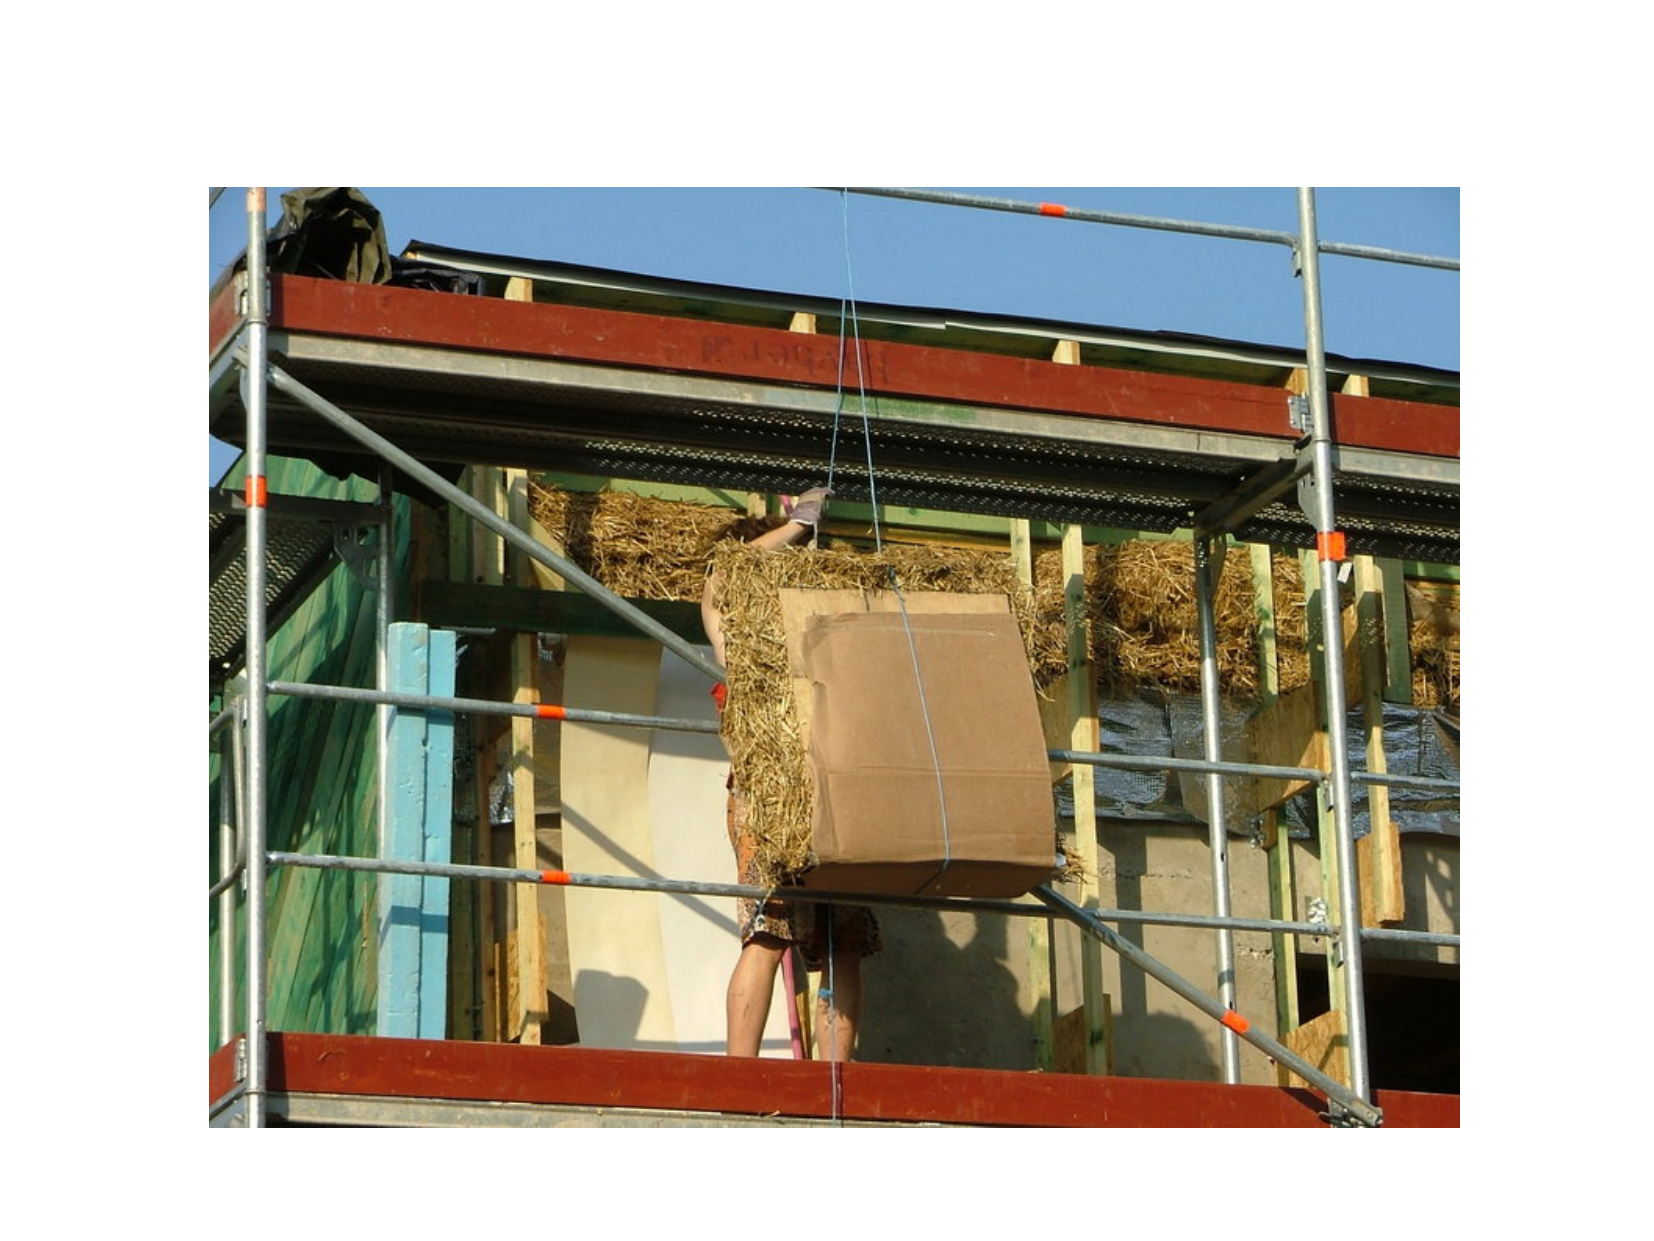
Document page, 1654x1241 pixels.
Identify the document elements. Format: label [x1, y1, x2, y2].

picture [209, 187, 1460, 1129]
